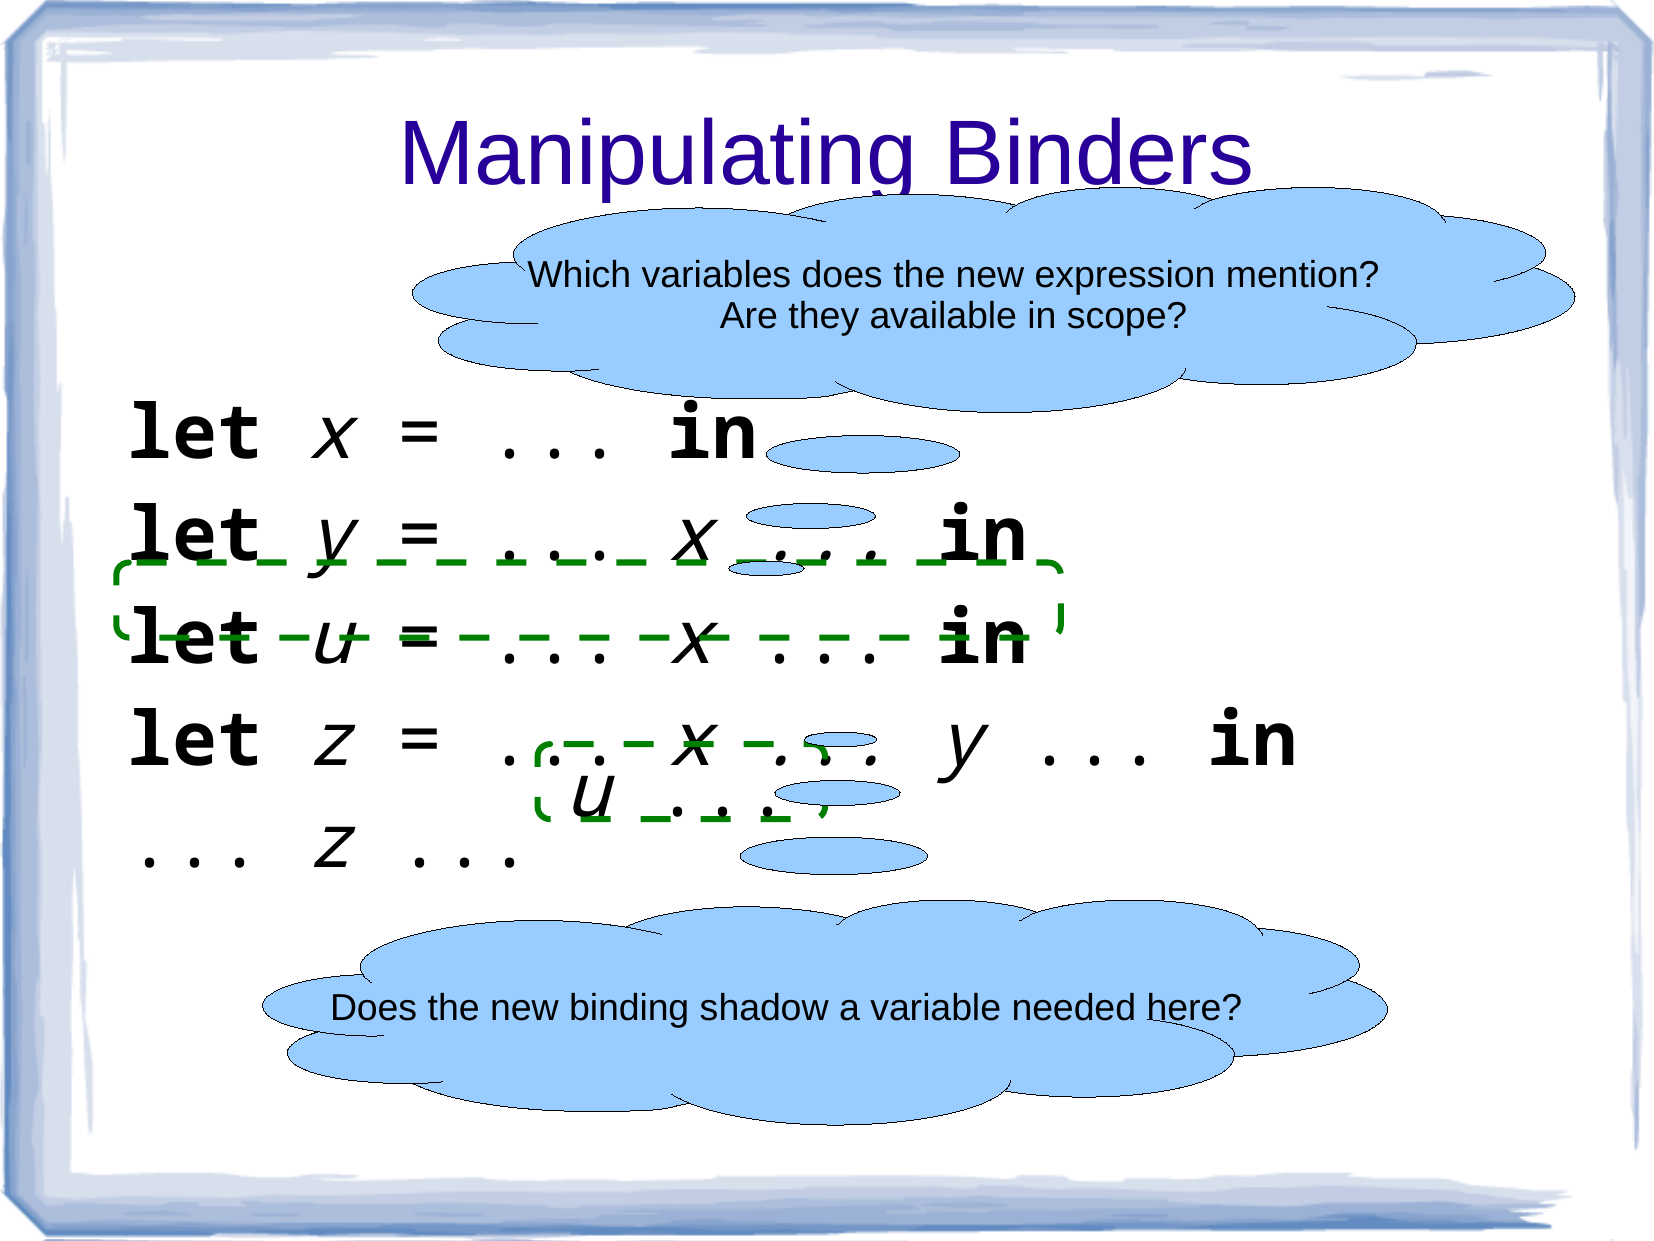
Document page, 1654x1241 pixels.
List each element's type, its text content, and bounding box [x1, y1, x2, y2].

text_box let x = ... in let y = ... x ... in let u = ... x ... in let z = ... x ... y ... in ... z ... [112, 370, 1576, 829]
text_box Which variables does the new expression mention? Are they available in scope? [746, 503, 876, 529]
text_box Which variables does the new expression mention? Are they available in scope? [412, 187, 1576, 413]
text_box Does the new binding shadow a variable needed here? [740, 837, 928, 875]
text_box Which variables does the new expression mention? Are they available in scope? [766, 435, 960, 474]
text_box Does the new binding shadow a variable needed here? [262, 900, 1388, 1126]
title Manipulating Binders [82, 56, 1571, 250]
picture [0, 0, 1654, 1241]
text_box u ... [550, 729, 1114, 831]
